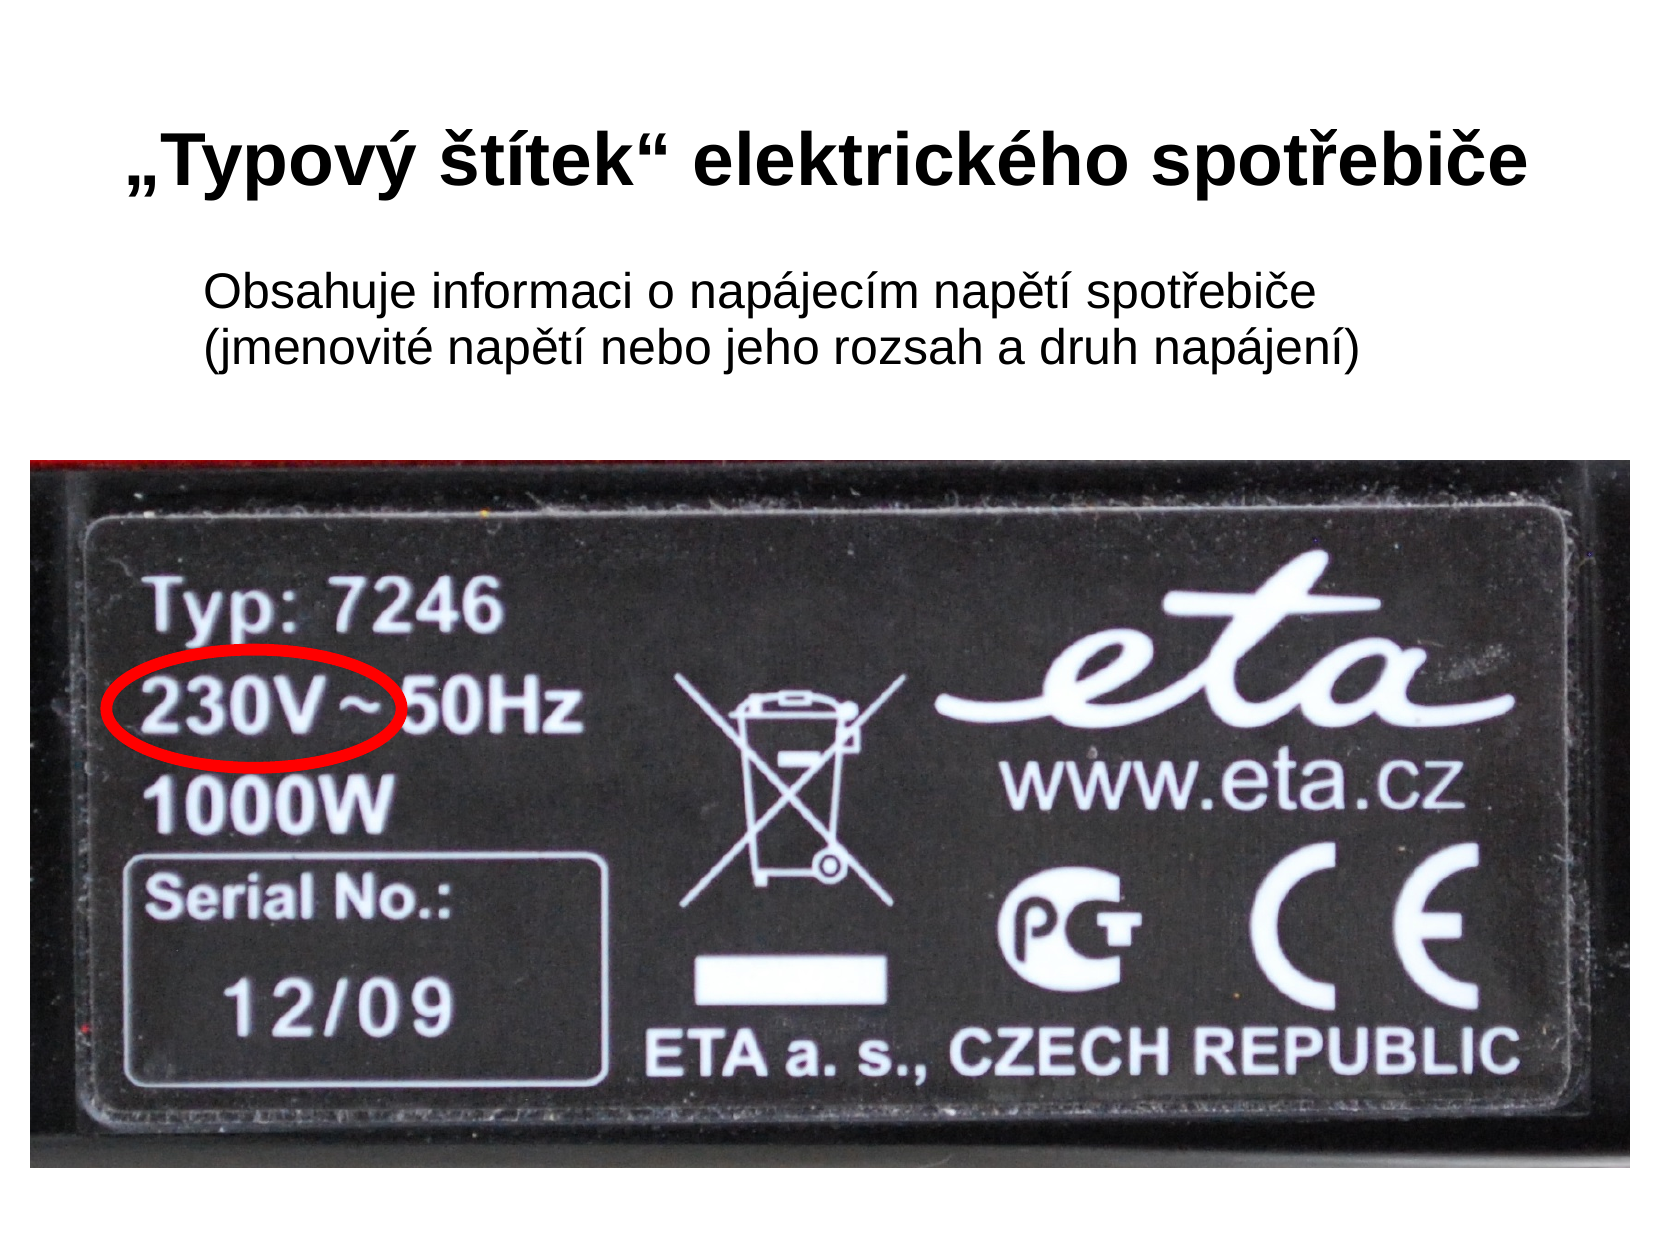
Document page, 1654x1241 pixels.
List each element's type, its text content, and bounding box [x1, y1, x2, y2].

text_box Obsahuje informaci o napájecím napětí spotřebiče (jmenovité napětí nebo jeho rozsah a druh napájení) [188, 255, 1465, 383]
title „Typový štítek“ elektrického spotřebiče [82, 94, 1571, 225]
picture [30, 460, 1630, 1168]
